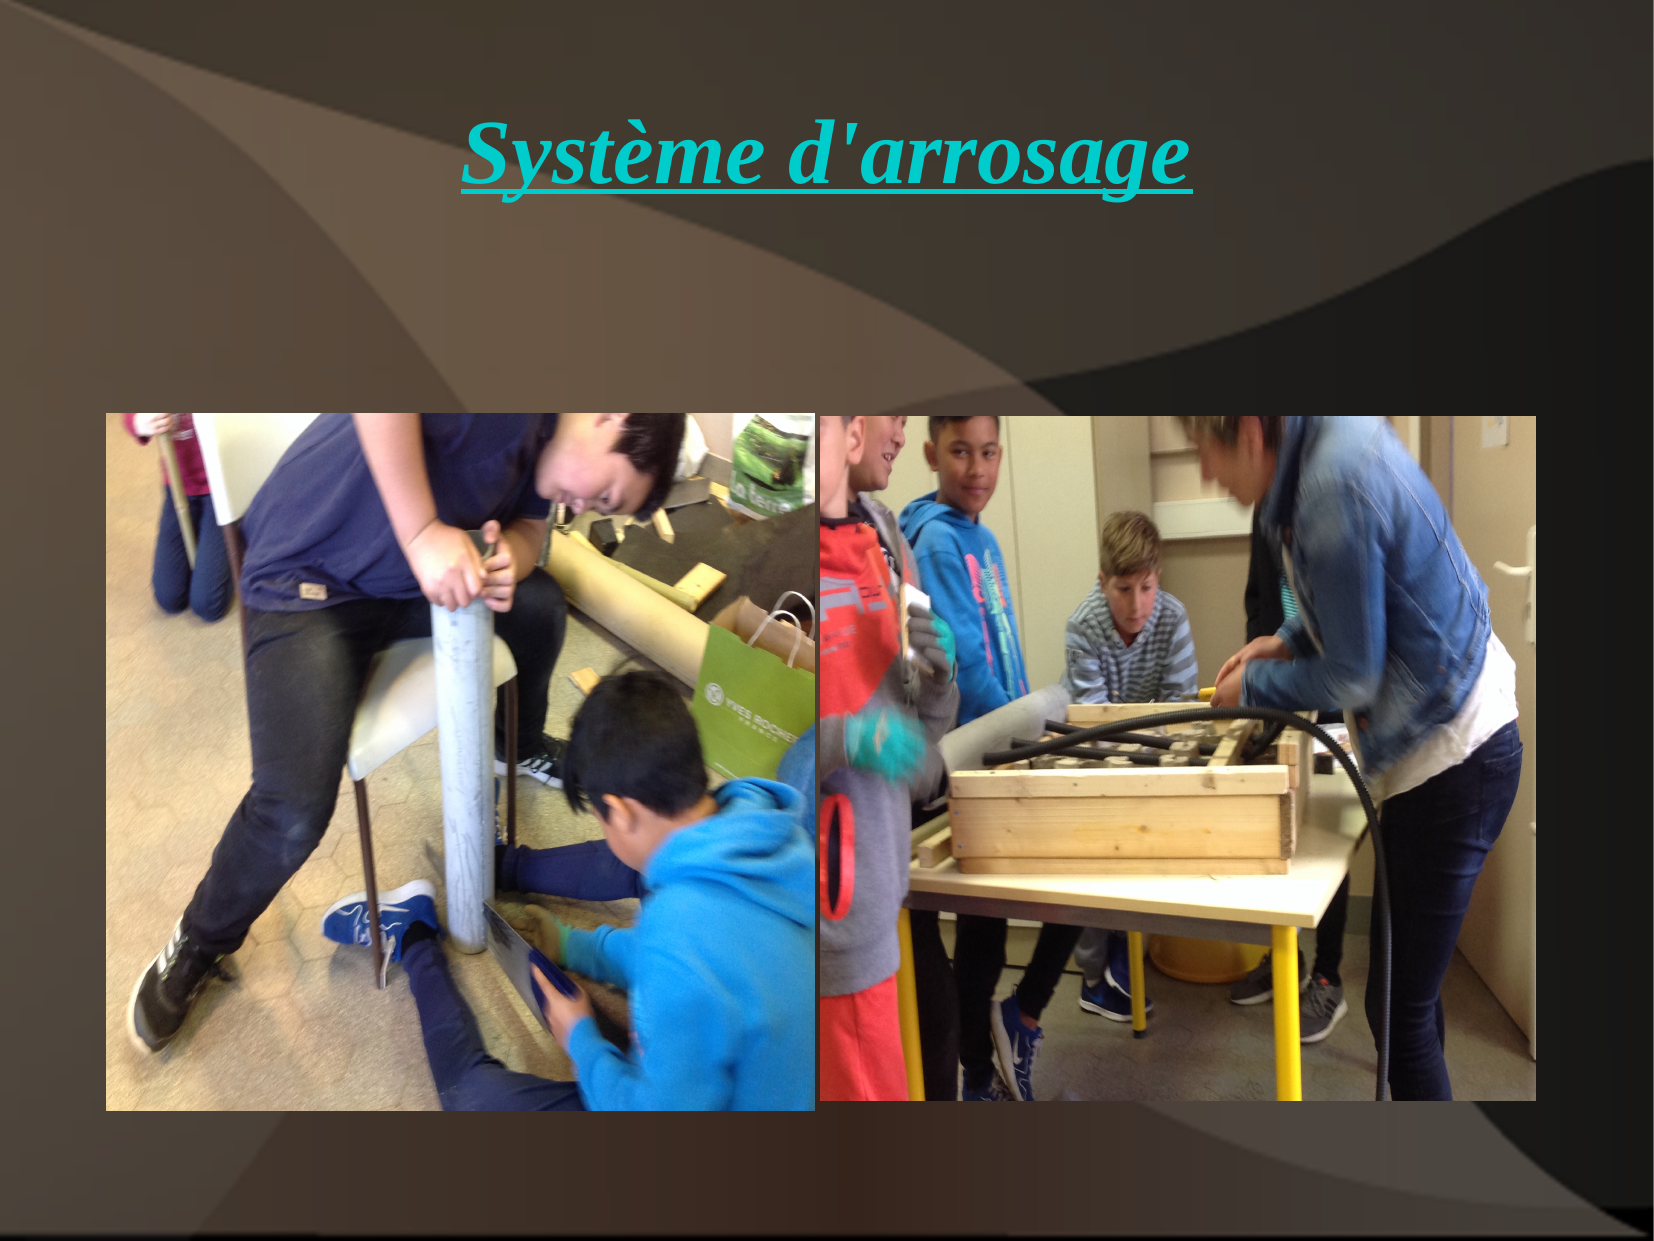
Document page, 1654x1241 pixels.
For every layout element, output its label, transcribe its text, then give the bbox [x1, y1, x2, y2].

picture [0, 0, 1654, 1241]
title Système d'arrosage [82, 49, 1571, 257]
